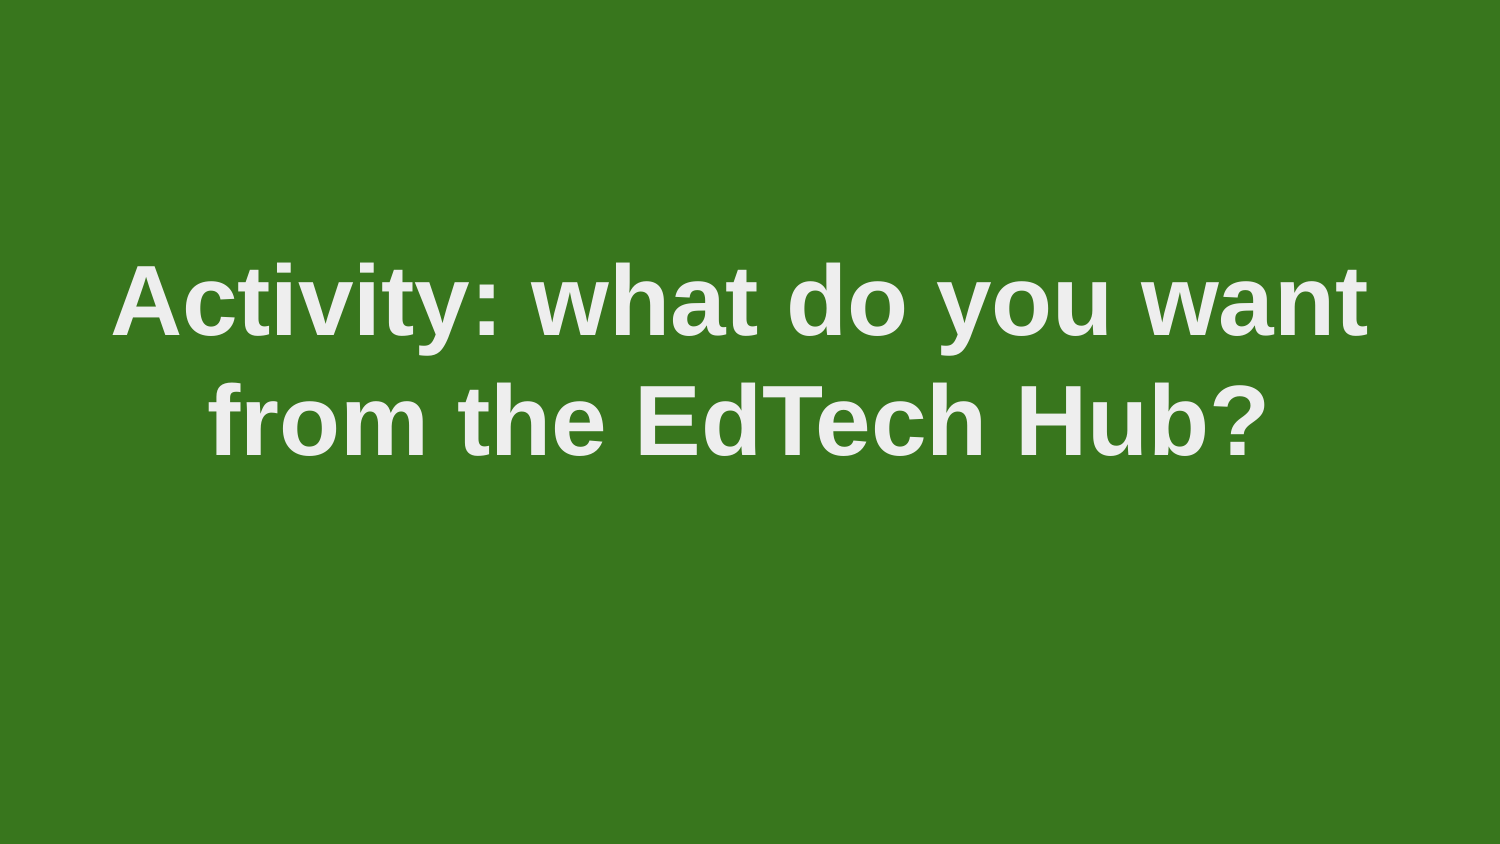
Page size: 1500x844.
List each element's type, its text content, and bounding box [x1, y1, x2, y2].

title Activity: what do you want from the EdTech Hub? [40, 244, 1439, 467]
